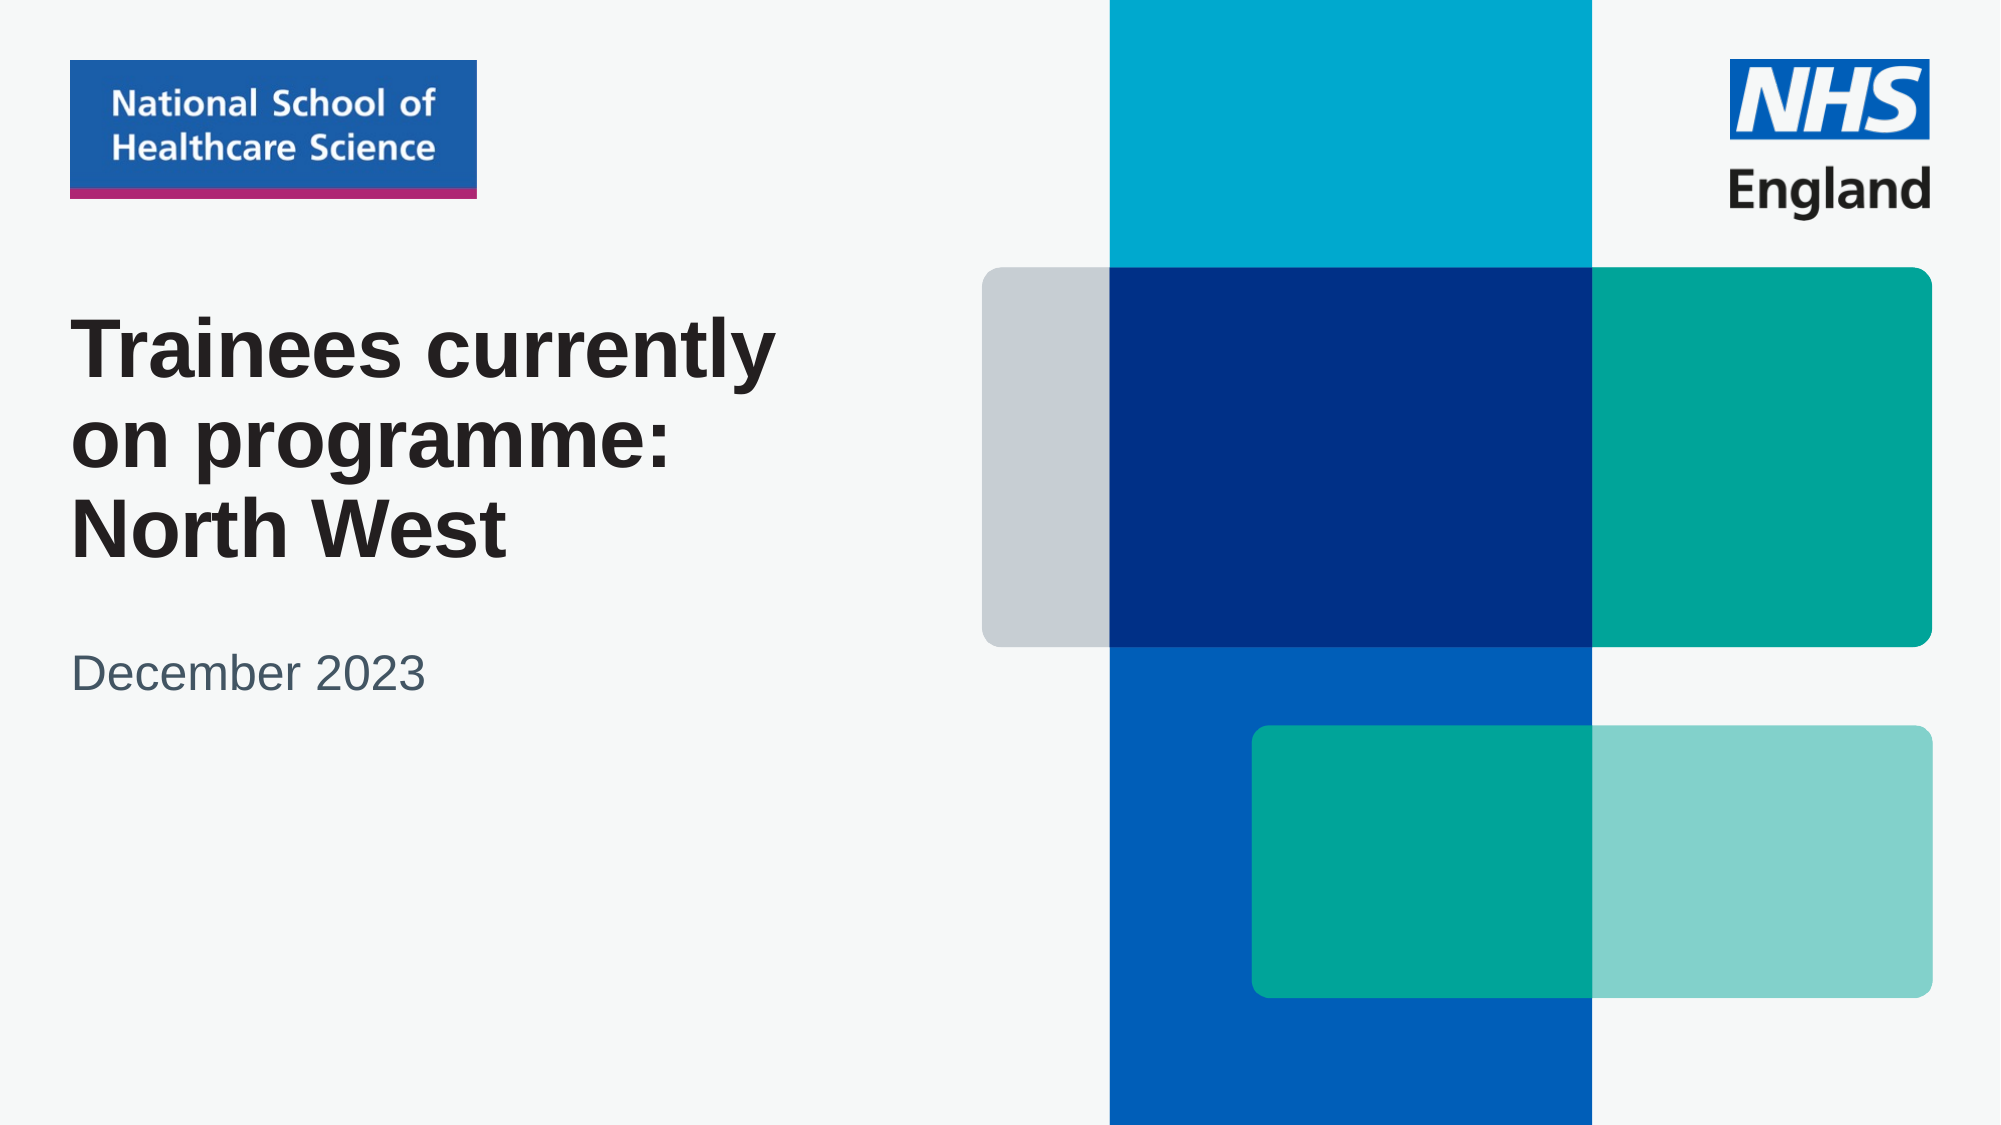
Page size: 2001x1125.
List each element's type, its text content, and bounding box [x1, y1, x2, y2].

title Trainees currently on programme: North West [70, 201, 826, 614]
subtitle December 2023 [70, 646, 1000, 736]
picture [70, 60, 477, 199]
